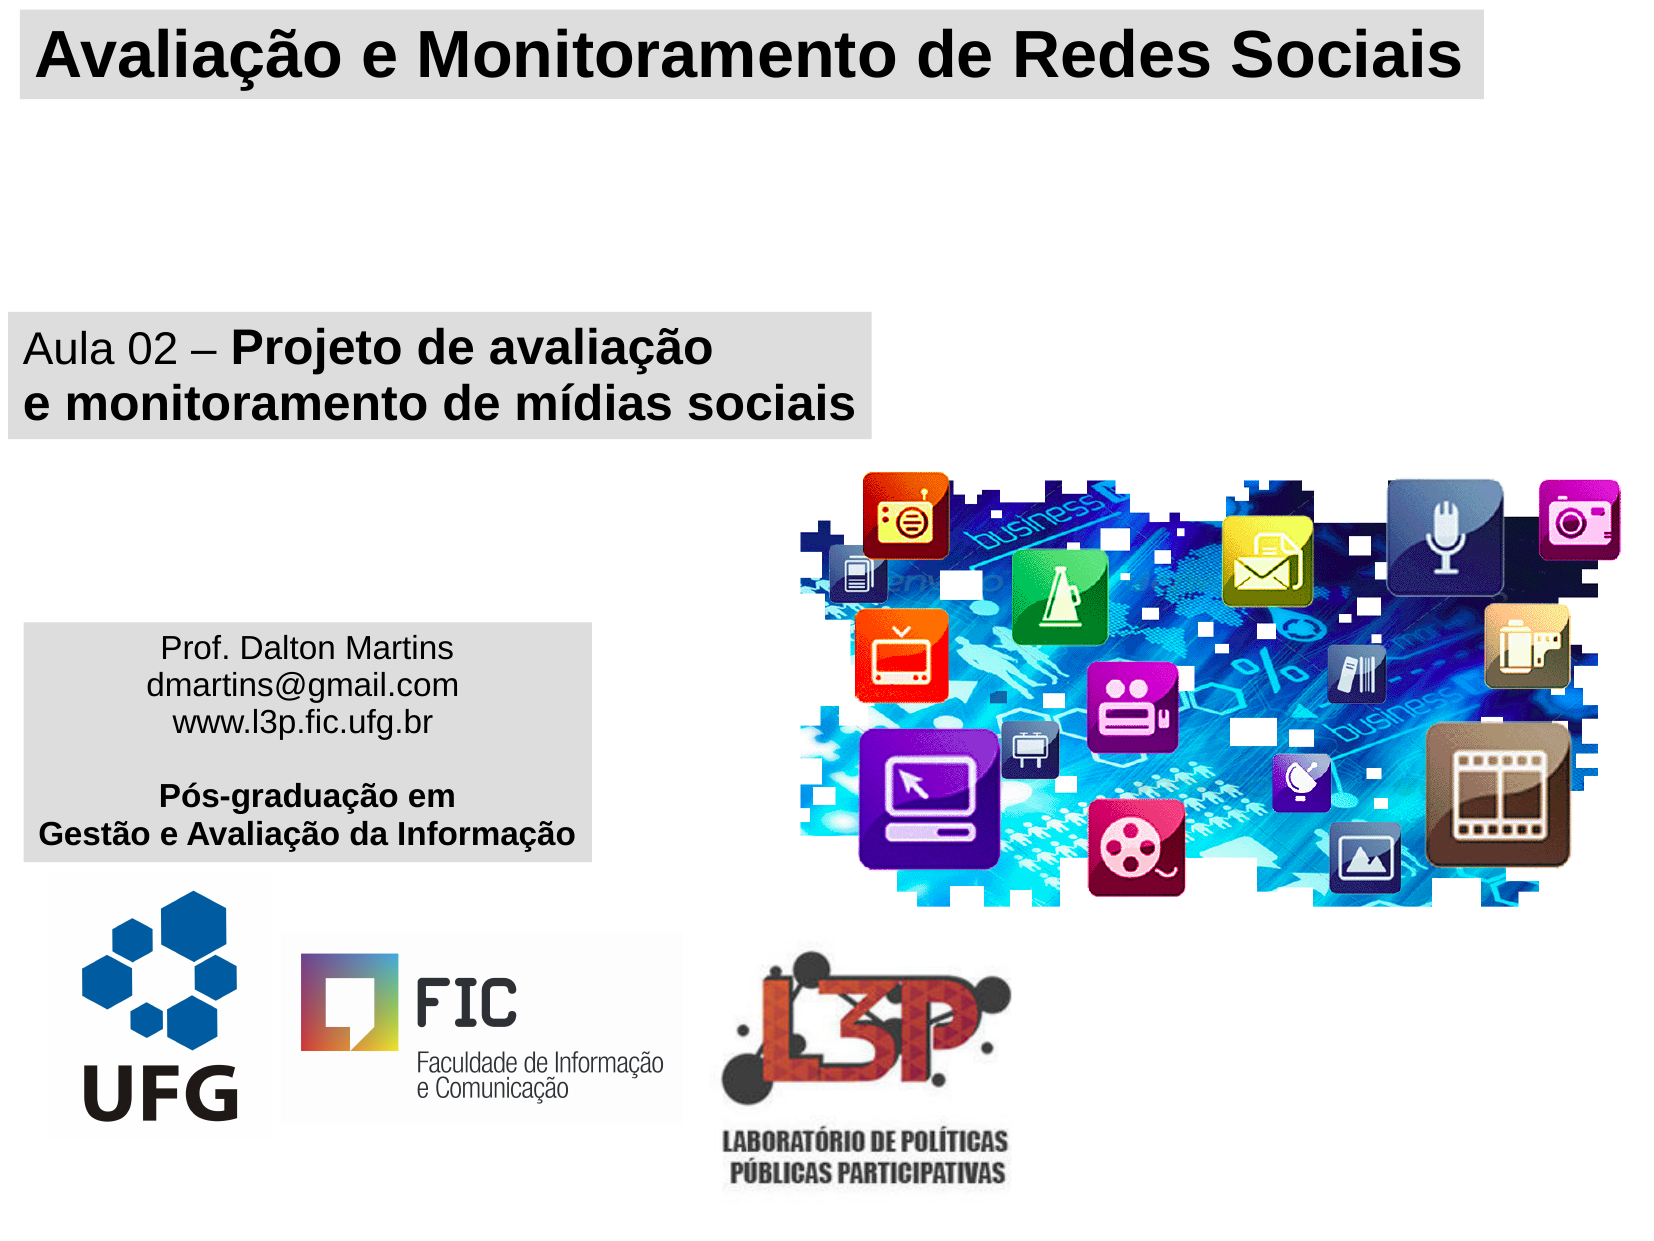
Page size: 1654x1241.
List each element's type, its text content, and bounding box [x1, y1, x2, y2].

picture [698, 457, 1627, 1229]
picture [47, 873, 272, 1139]
text_box Aula 02 – Projeto de avaliação e monitoramento de mídias sociais [8, 311, 872, 440]
text_box Avaliação e Monitoramento de Redes Sociais [19, 9, 1484, 100]
picture [281, 932, 683, 1125]
text_box Prof. Dalton Martins dmartins@gmail.com www.l3p.fic.ufg.br Pós-graduação em Gestão e Avaliação da Informação [23, 622, 592, 863]
